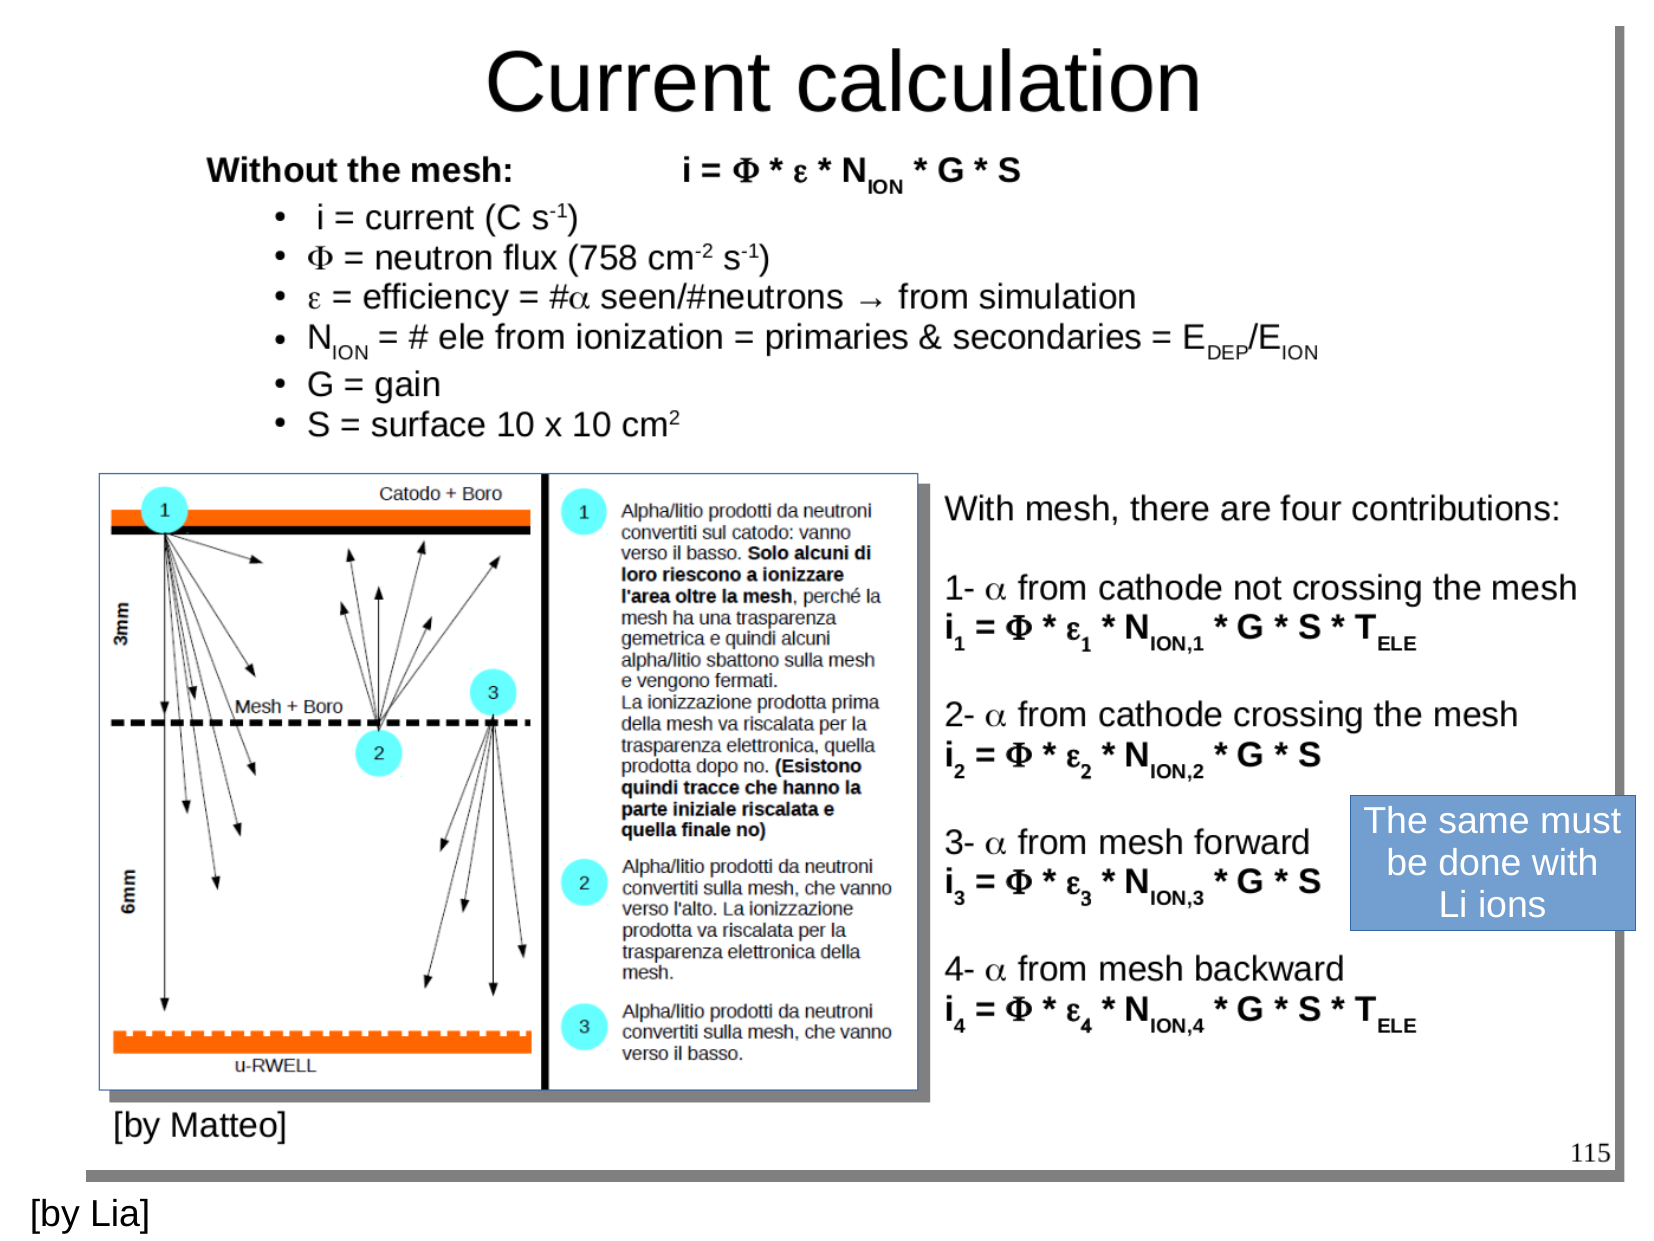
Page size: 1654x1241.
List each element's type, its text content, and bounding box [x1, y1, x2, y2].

text_box The same must be done with Li ions [1350, 795, 1636, 931]
text_box [by Lia] [15, 1185, 196, 1241]
picture [74, 14, 1615, 1171]
